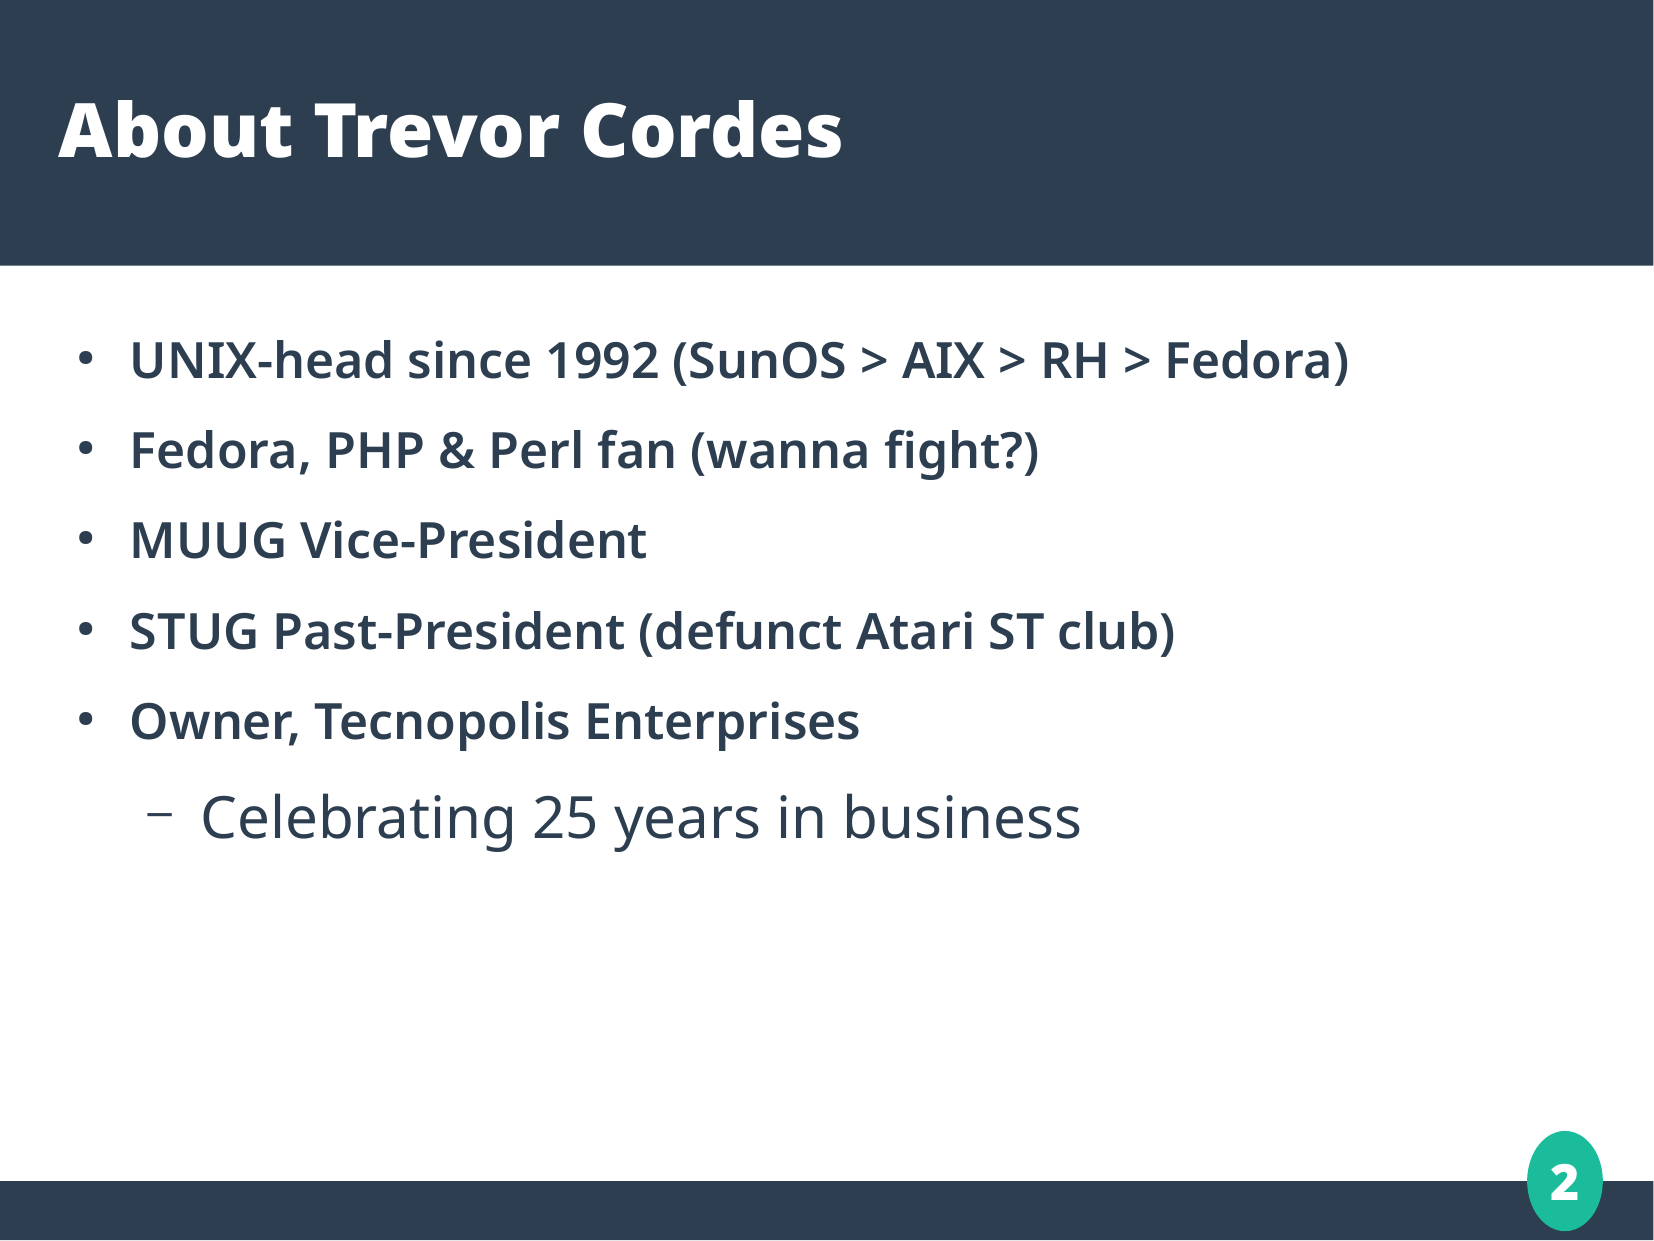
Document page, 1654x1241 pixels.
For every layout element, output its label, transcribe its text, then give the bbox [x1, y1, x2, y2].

title About Trevor Cordes [59, 49, 1595, 207]
list UNIX-head since 1992 (SunOS > AIX > RH > Fedora) Fedora, PHP & Perl fan (wanna fight?) MUUG Vice-President STUG Past-President (defunct Atari ST club) Owner, Tecnopolis Enterprises Celebrating 25 years in business [59, 324, 1595, 1152]
